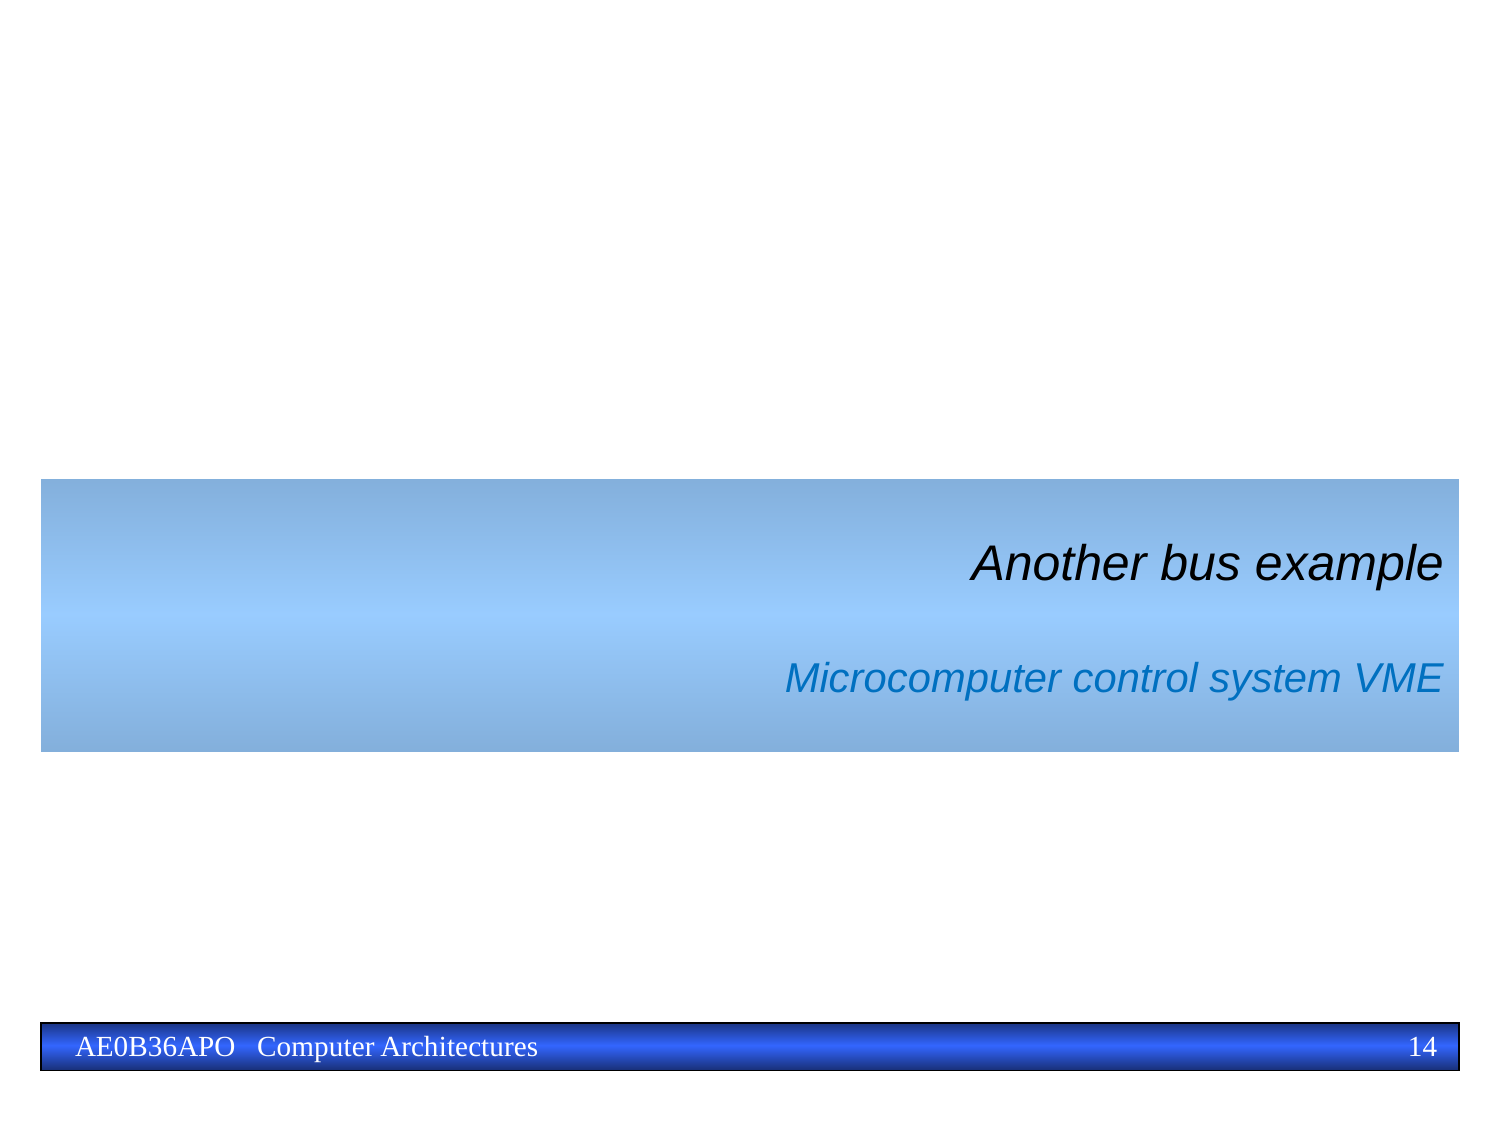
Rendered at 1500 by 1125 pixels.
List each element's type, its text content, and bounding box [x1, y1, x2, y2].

title Another bus example Microcomputer control system VME [41, 479, 1459, 752]
